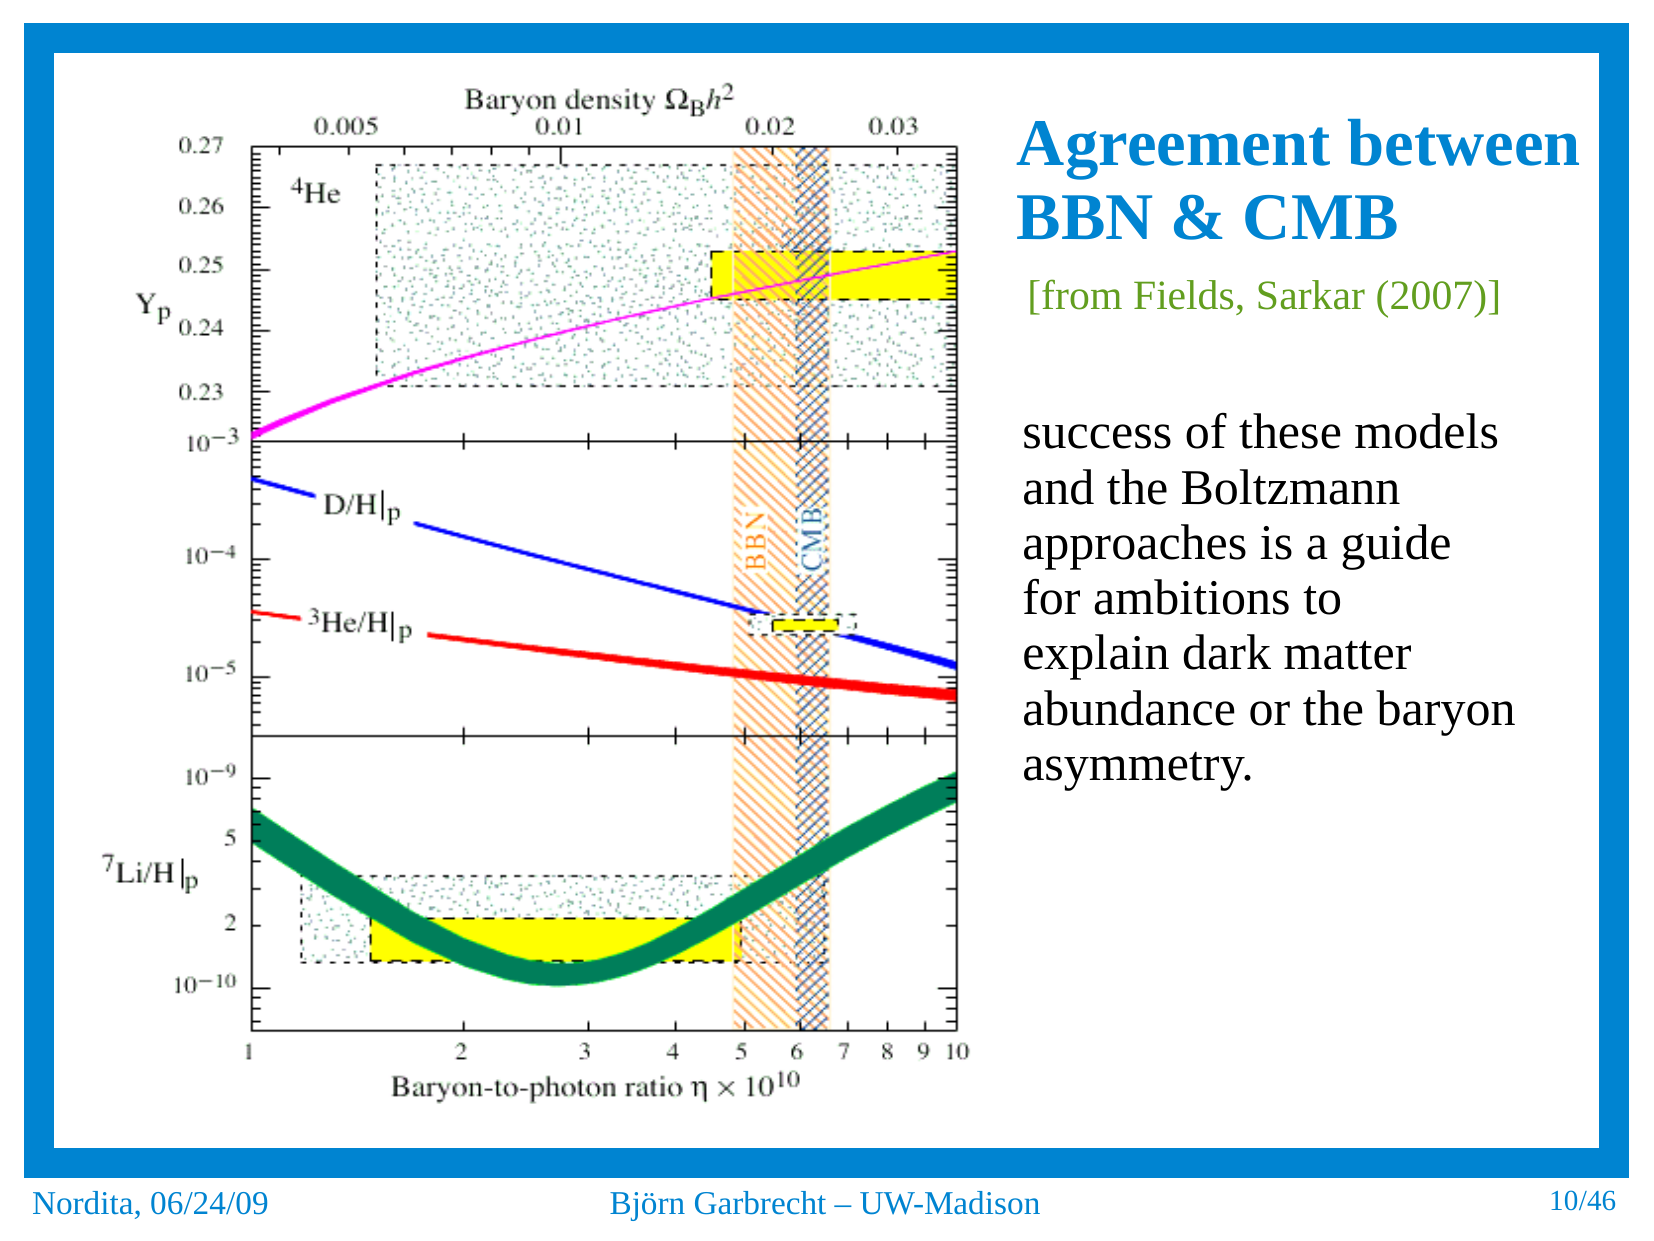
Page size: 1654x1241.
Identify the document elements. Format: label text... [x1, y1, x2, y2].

text_box success of these models and the Boltzmann approaches is a guide for ambitions to explain dark matter abundance or the baryon asymmetry. [1007, 396, 1544, 836]
picture [83, 78, 990, 1115]
title Agreement between BBN & CMB [1016, 56, 1593, 304]
text_box [from Fields, Sarkar (2007)] [1012, 264, 1517, 331]
